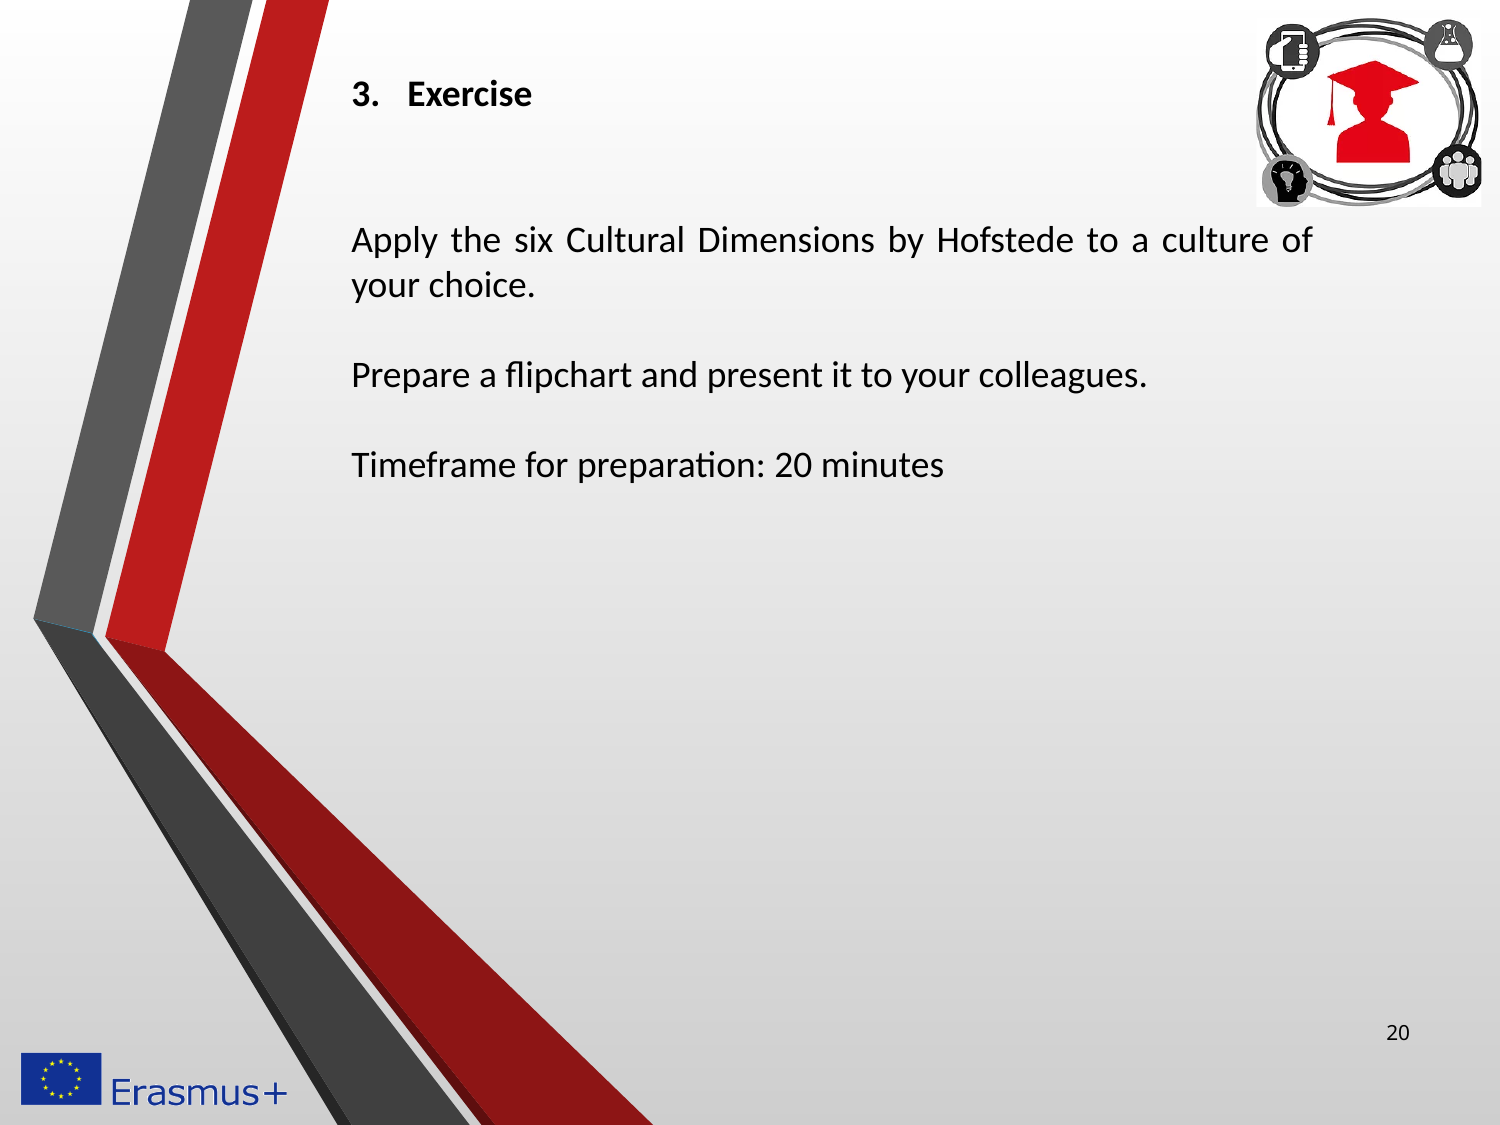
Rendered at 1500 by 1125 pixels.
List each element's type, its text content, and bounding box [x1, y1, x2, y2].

text_box Apply the six Cultural Dimensions by Hofstede to a culture of your choice. Prepare a flipchart and present it to your colleagues. Timeframe for preparation: 20 minutes [336, 208, 1329, 493]
picture [1256, 18, 1482, 207]
slide_number <numer> [1357, 1003, 1425, 1064]
text_box Exercise [336, 61, 975, 122]
chart [1257, 19, 1483, 209]
picture [5, 1037, 302, 1120]
